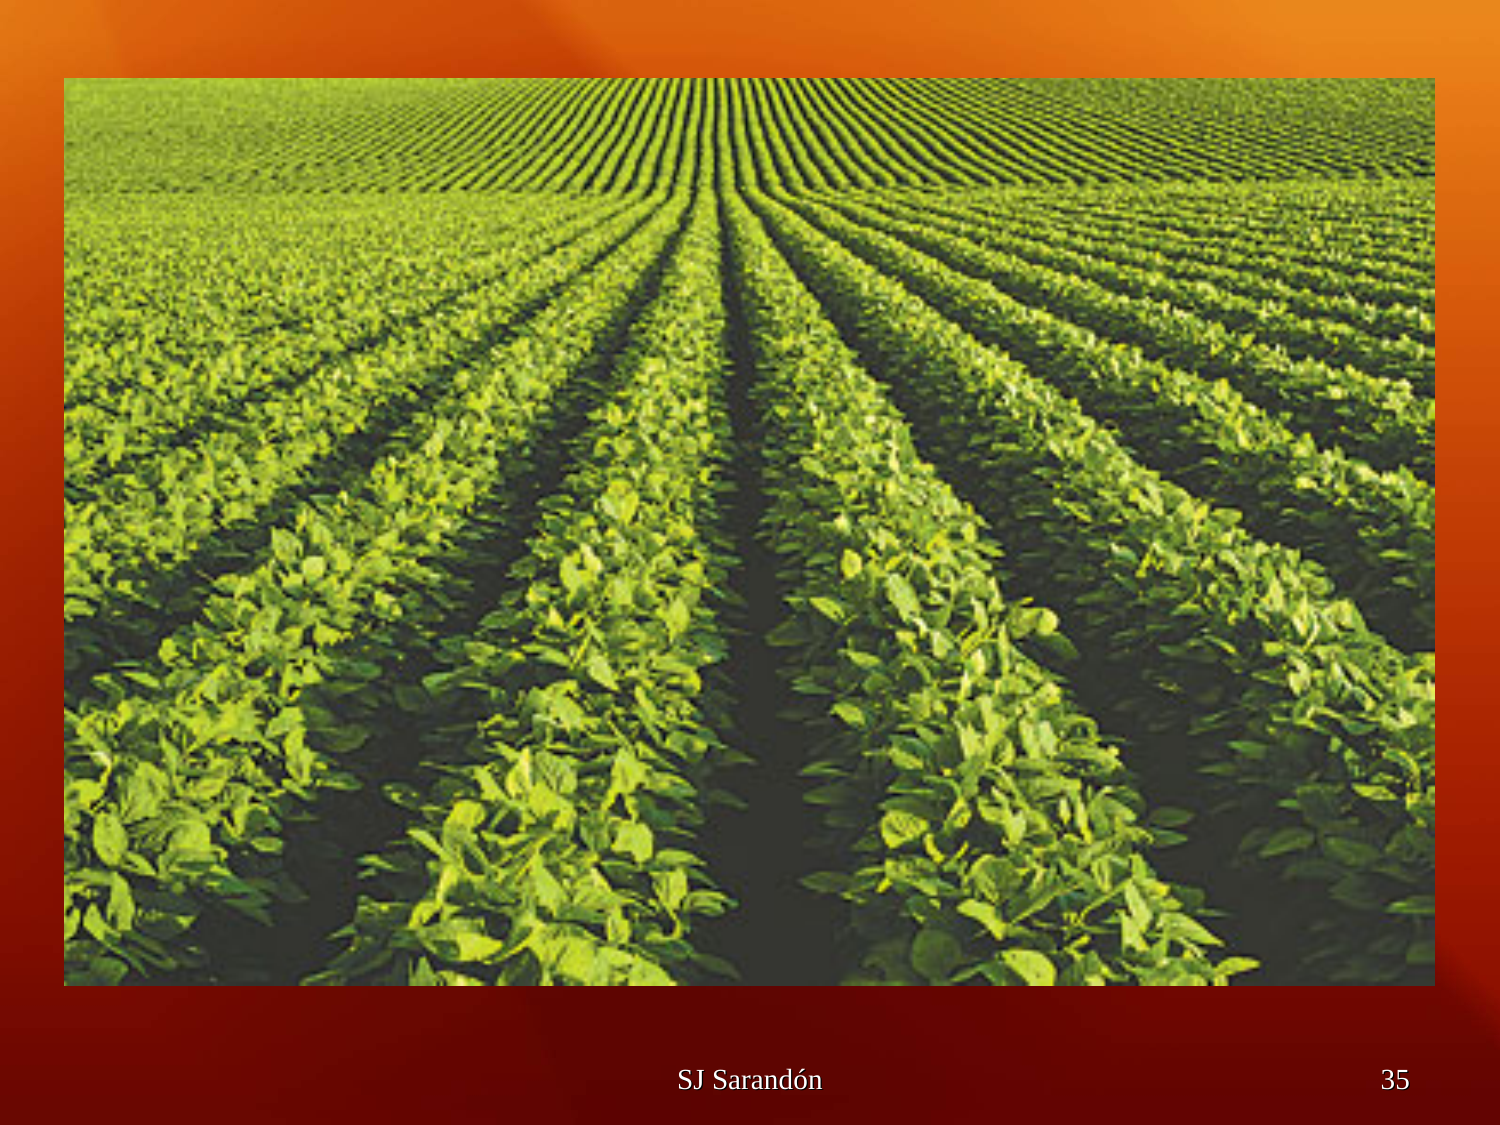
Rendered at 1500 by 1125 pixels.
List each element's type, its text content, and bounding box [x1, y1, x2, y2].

text_box <número> [1074, 1024, 1426, 1103]
text_box SJ Sarandón [512, 1024, 988, 1103]
picture [0, 0, 1500, 1125]
